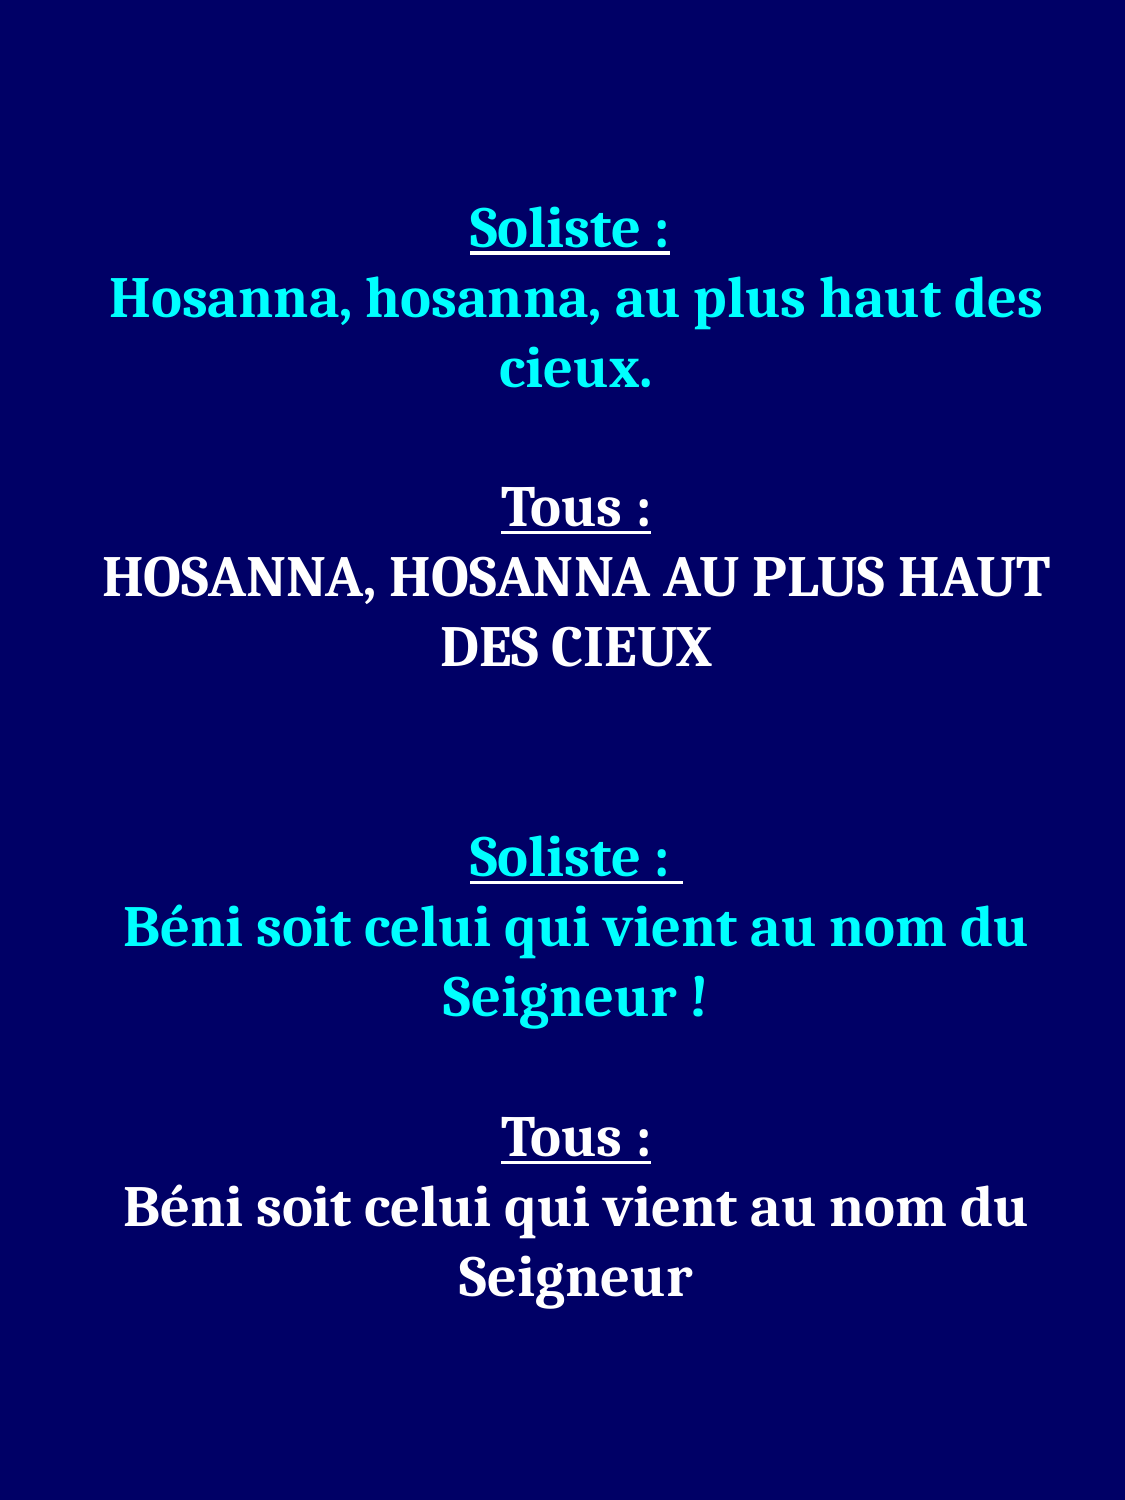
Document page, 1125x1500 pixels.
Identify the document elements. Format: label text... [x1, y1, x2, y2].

text_box Soliste : Hosanna, hosanna, au plus haut des cieux. Tous : HOSANNA, HOSANNA AU PLUS HAUT DES CIEUX Soliste : Béni soit celui qui vient au nom du Seigneur ! Tous : Béni soit celui qui vient au nom du Seigneur [47, 123, 1106, 1329]
